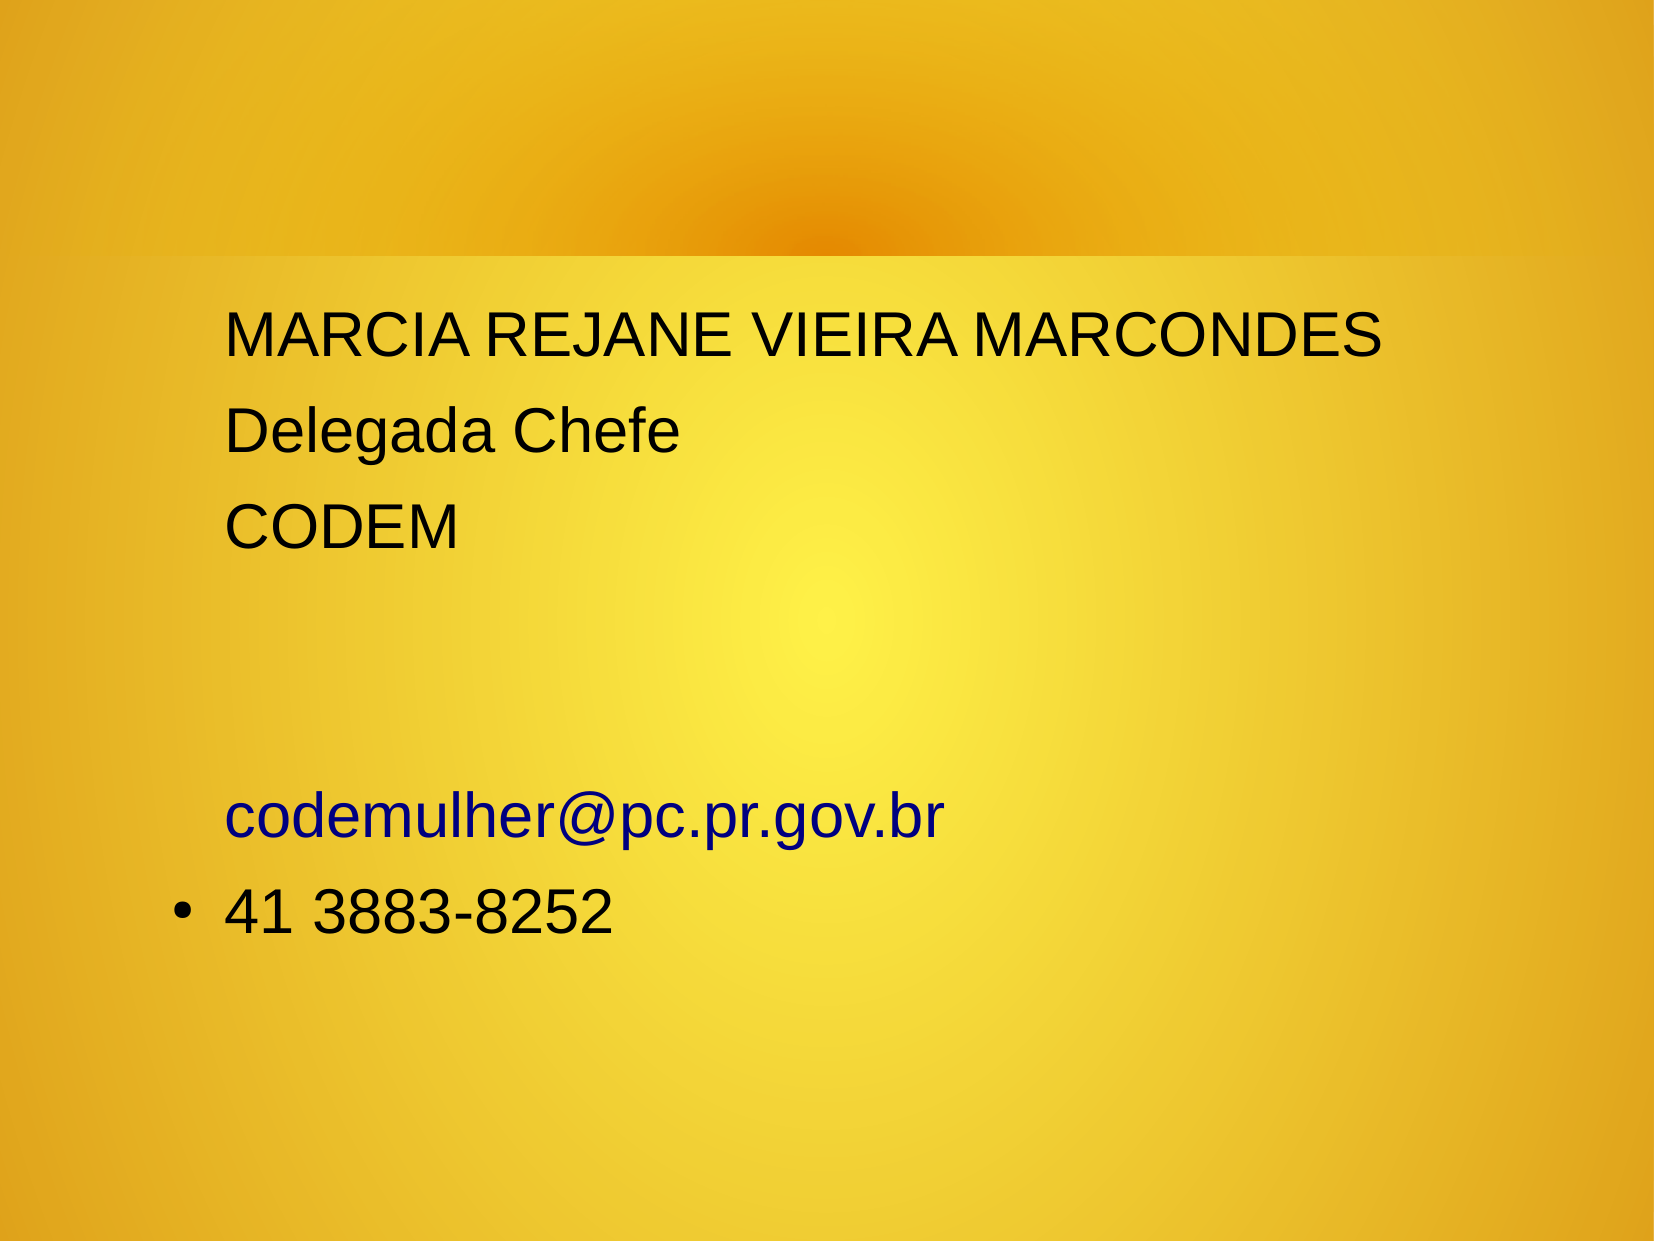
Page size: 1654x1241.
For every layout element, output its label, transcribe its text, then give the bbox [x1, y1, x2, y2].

list MARCIA REJANE VIEIRA MARCONDES Delegada Chefe CODEM codemulher@pc.pr.gov.br 41 3883-8252 [82, 299, 1571, 1019]
